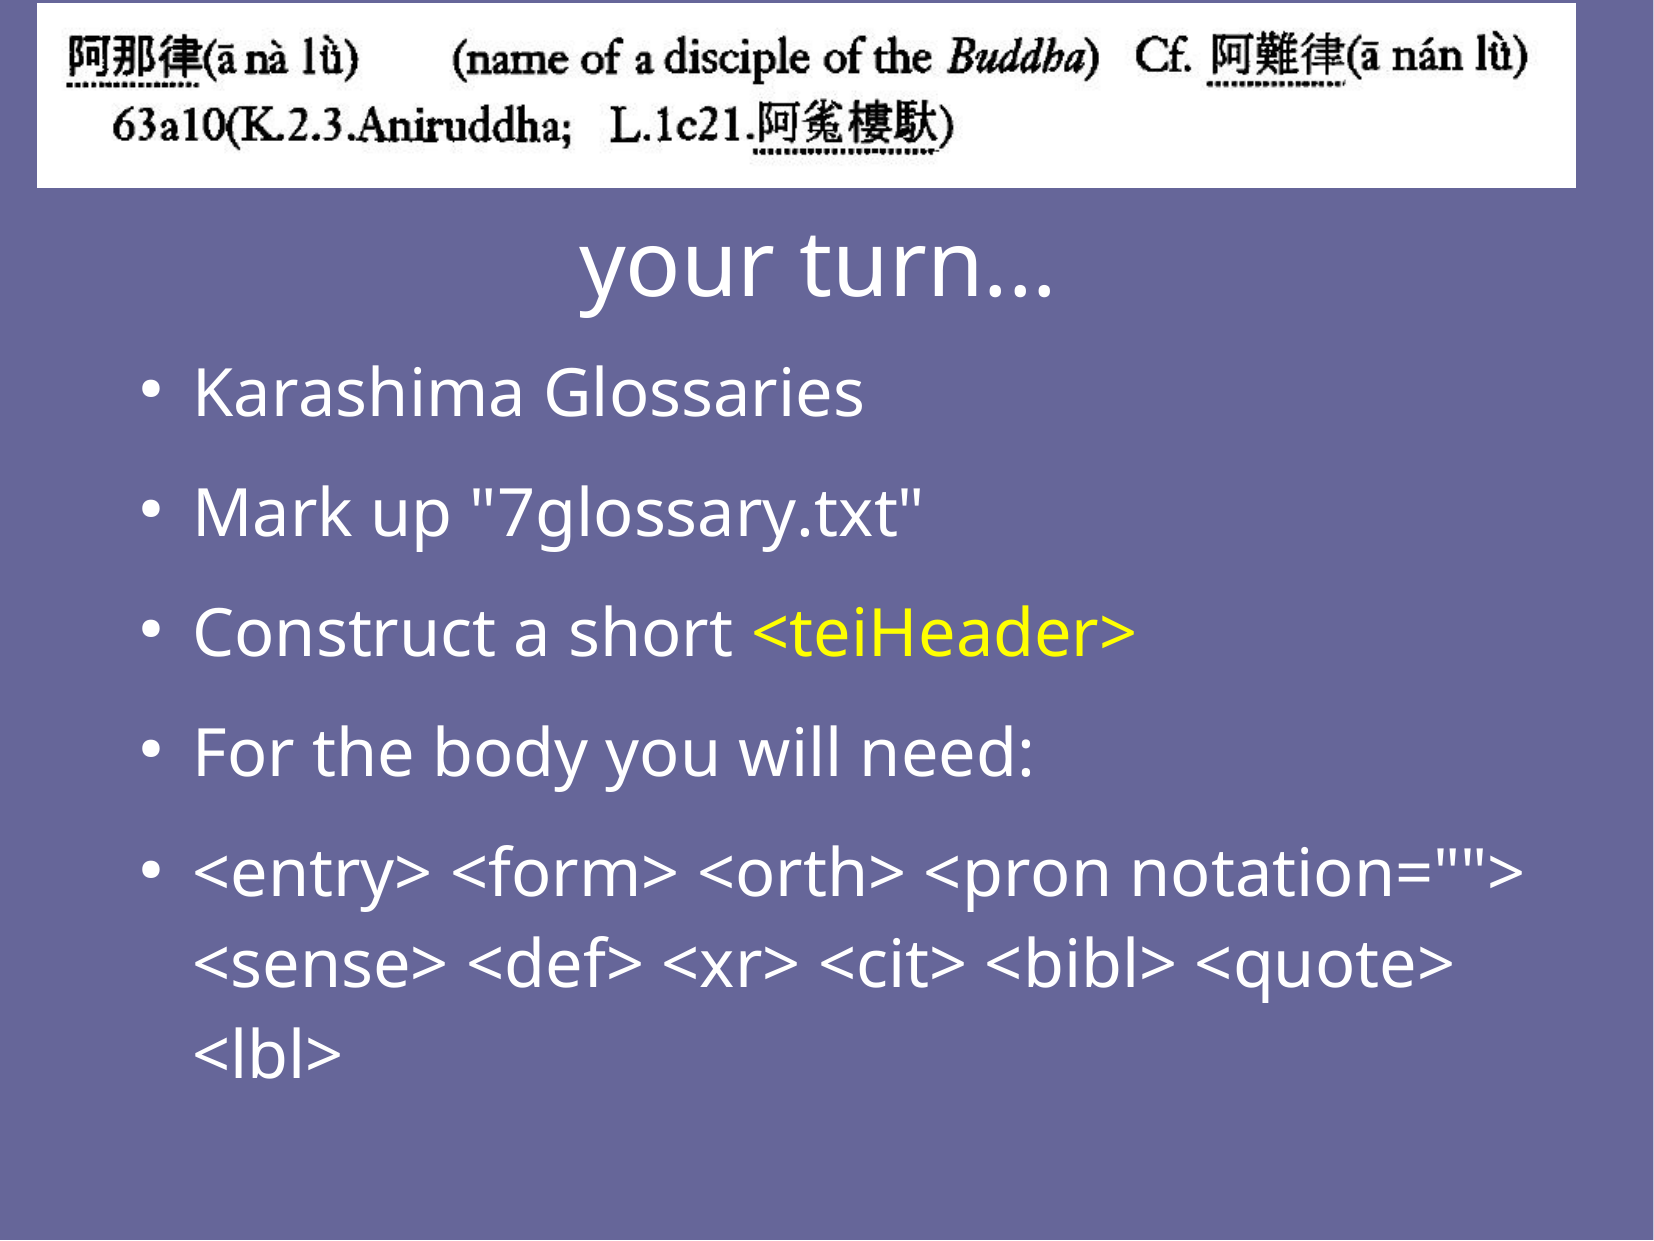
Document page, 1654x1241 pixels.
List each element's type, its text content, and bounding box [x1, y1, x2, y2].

title your turn... [112, 188, 1525, 338]
picture [37, 3, 1576, 188]
list Karashima Glossaries Mark up "7glossary.txt" Construct a short <teiHeader> For the body you will need: <entry> <form> <orth> <pron notation=""> <sense> <def> <xr> <cit> <bibl> <quote> <lbl> [121, 344, 1534, 1112]
